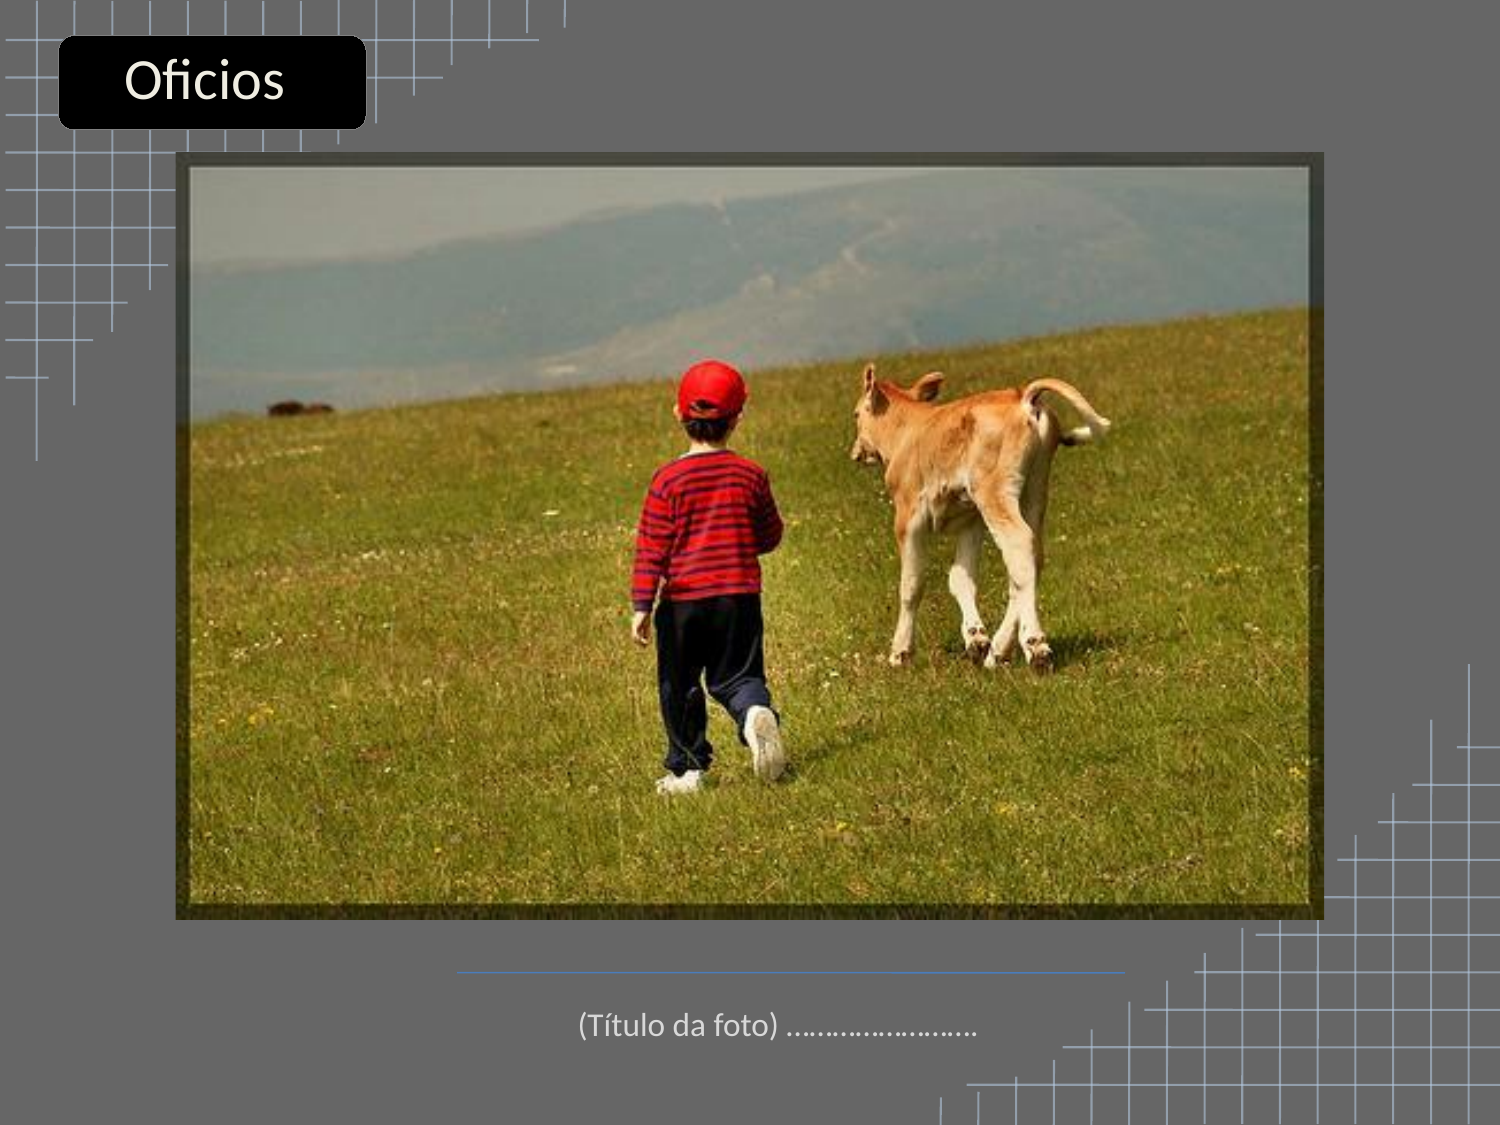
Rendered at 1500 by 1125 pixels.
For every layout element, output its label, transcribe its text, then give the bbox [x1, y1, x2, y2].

text_box [175, 152, 1325, 920]
title Oficios [58, 23, 352, 129]
text_box (Título da foto) ……………………. [562, 996, 996, 1052]
text_box [69, 35, 367, 130]
